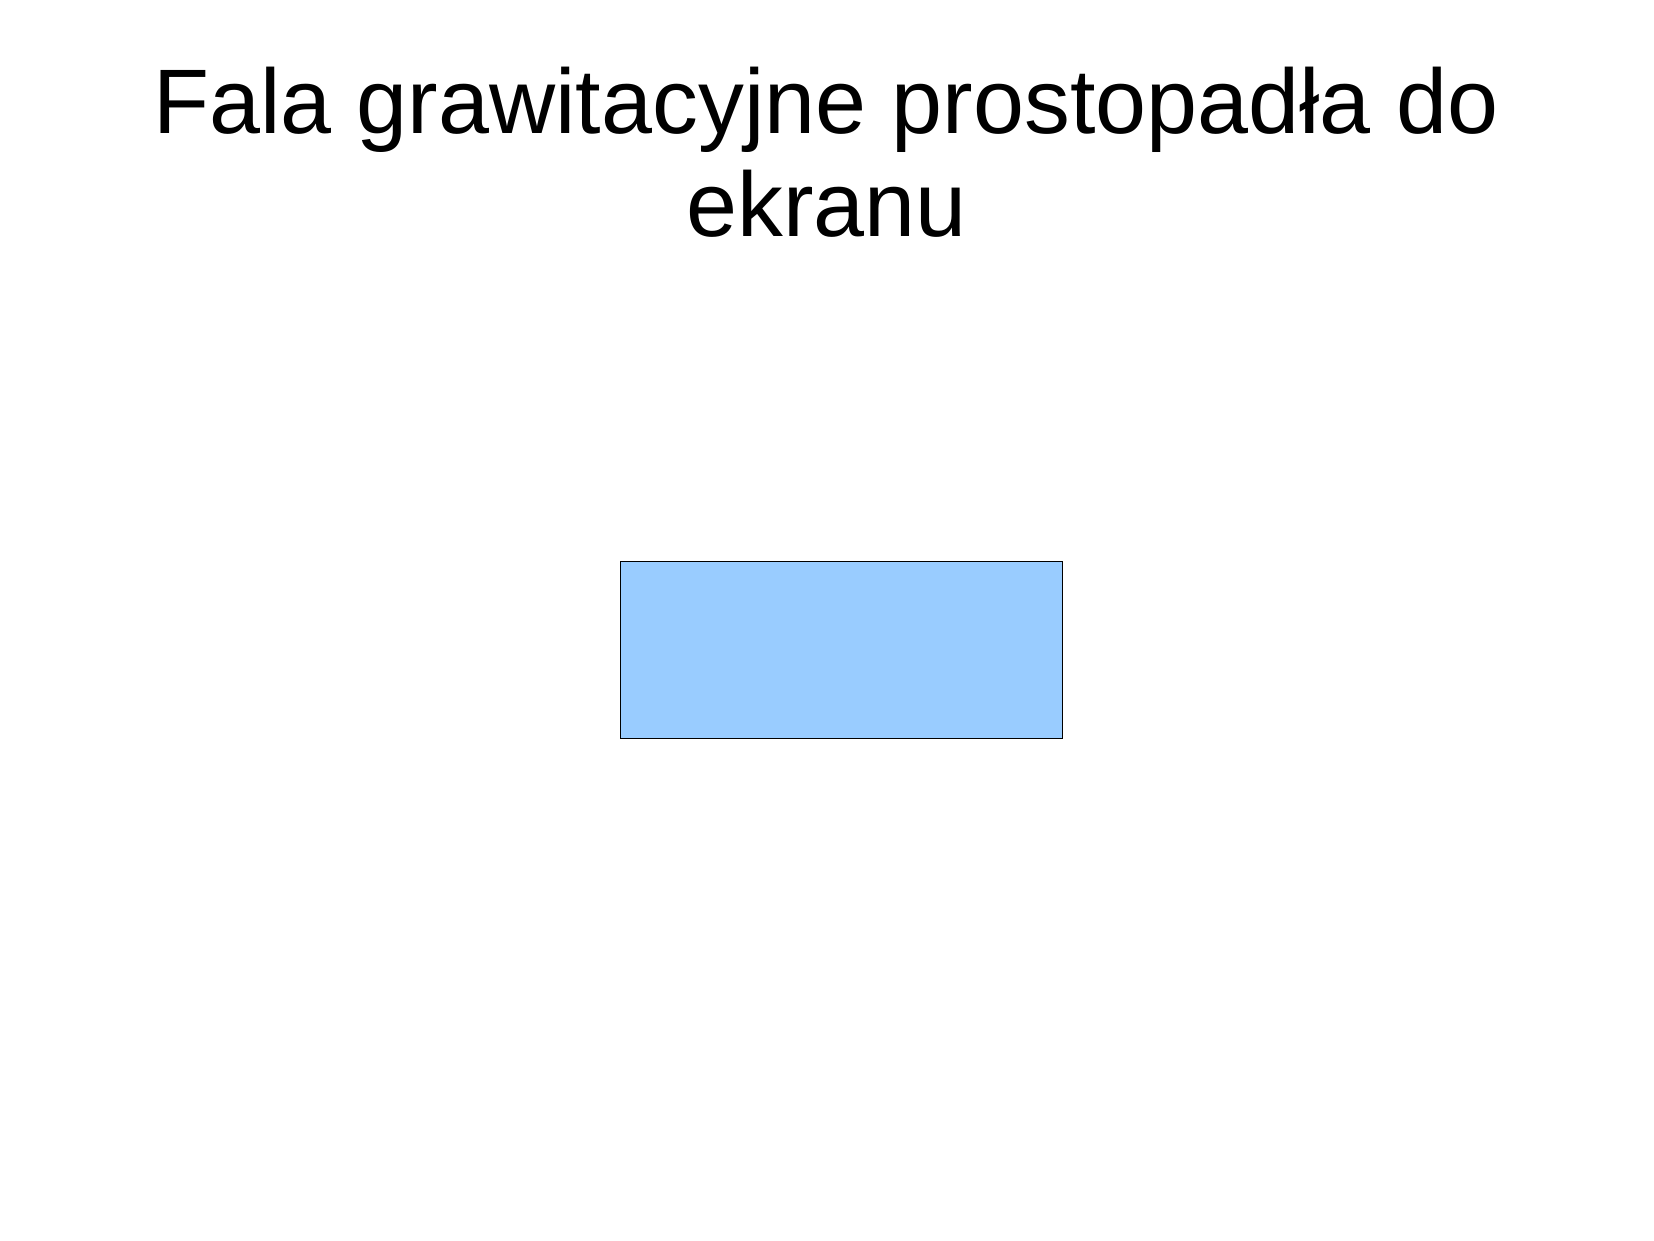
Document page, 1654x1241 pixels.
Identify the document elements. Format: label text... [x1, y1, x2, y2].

title Fala grawitacyjne prostopadła do ekranu [82, 50, 1571, 256]
text_box [620, 561, 1063, 739]
